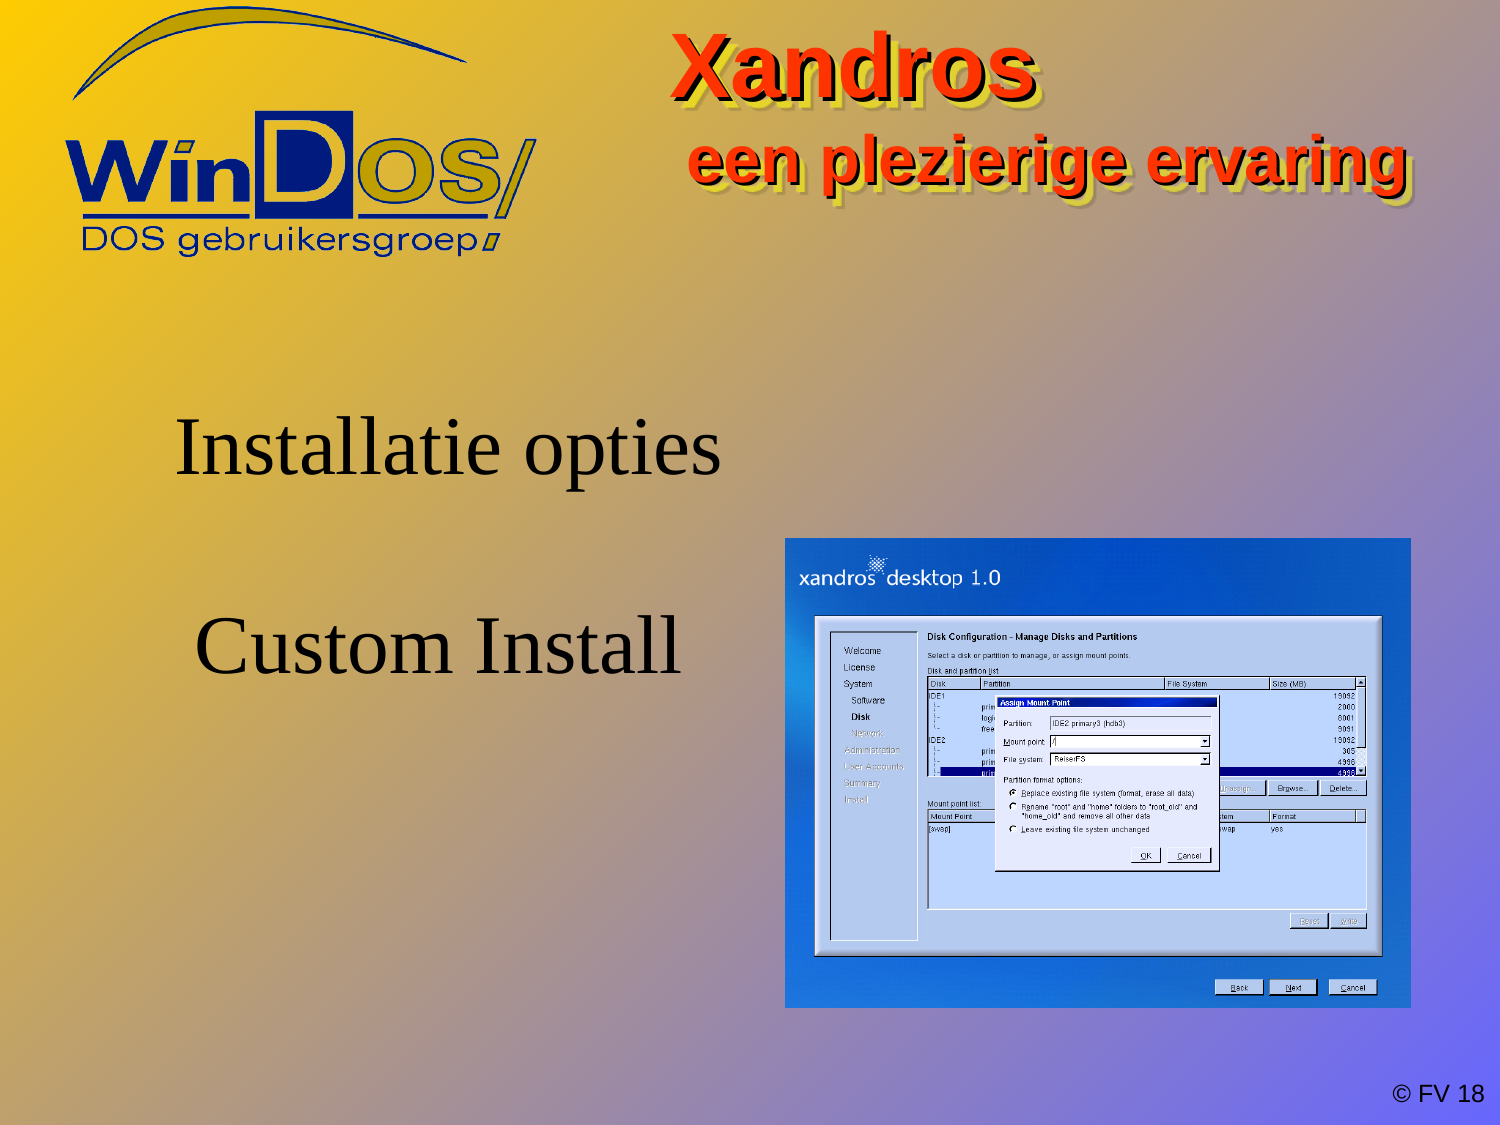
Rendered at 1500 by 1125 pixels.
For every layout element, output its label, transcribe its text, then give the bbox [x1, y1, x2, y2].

picture [785, 538, 1411, 1008]
picture [65, 6, 537, 264]
text_box Installatie opties Custom Install [159, 385, 739, 701]
text_box © FV <getal> [1352, 1070, 1500, 1125]
text_box Xandros een plezierige ervaring [595, 0, 1500, 205]
